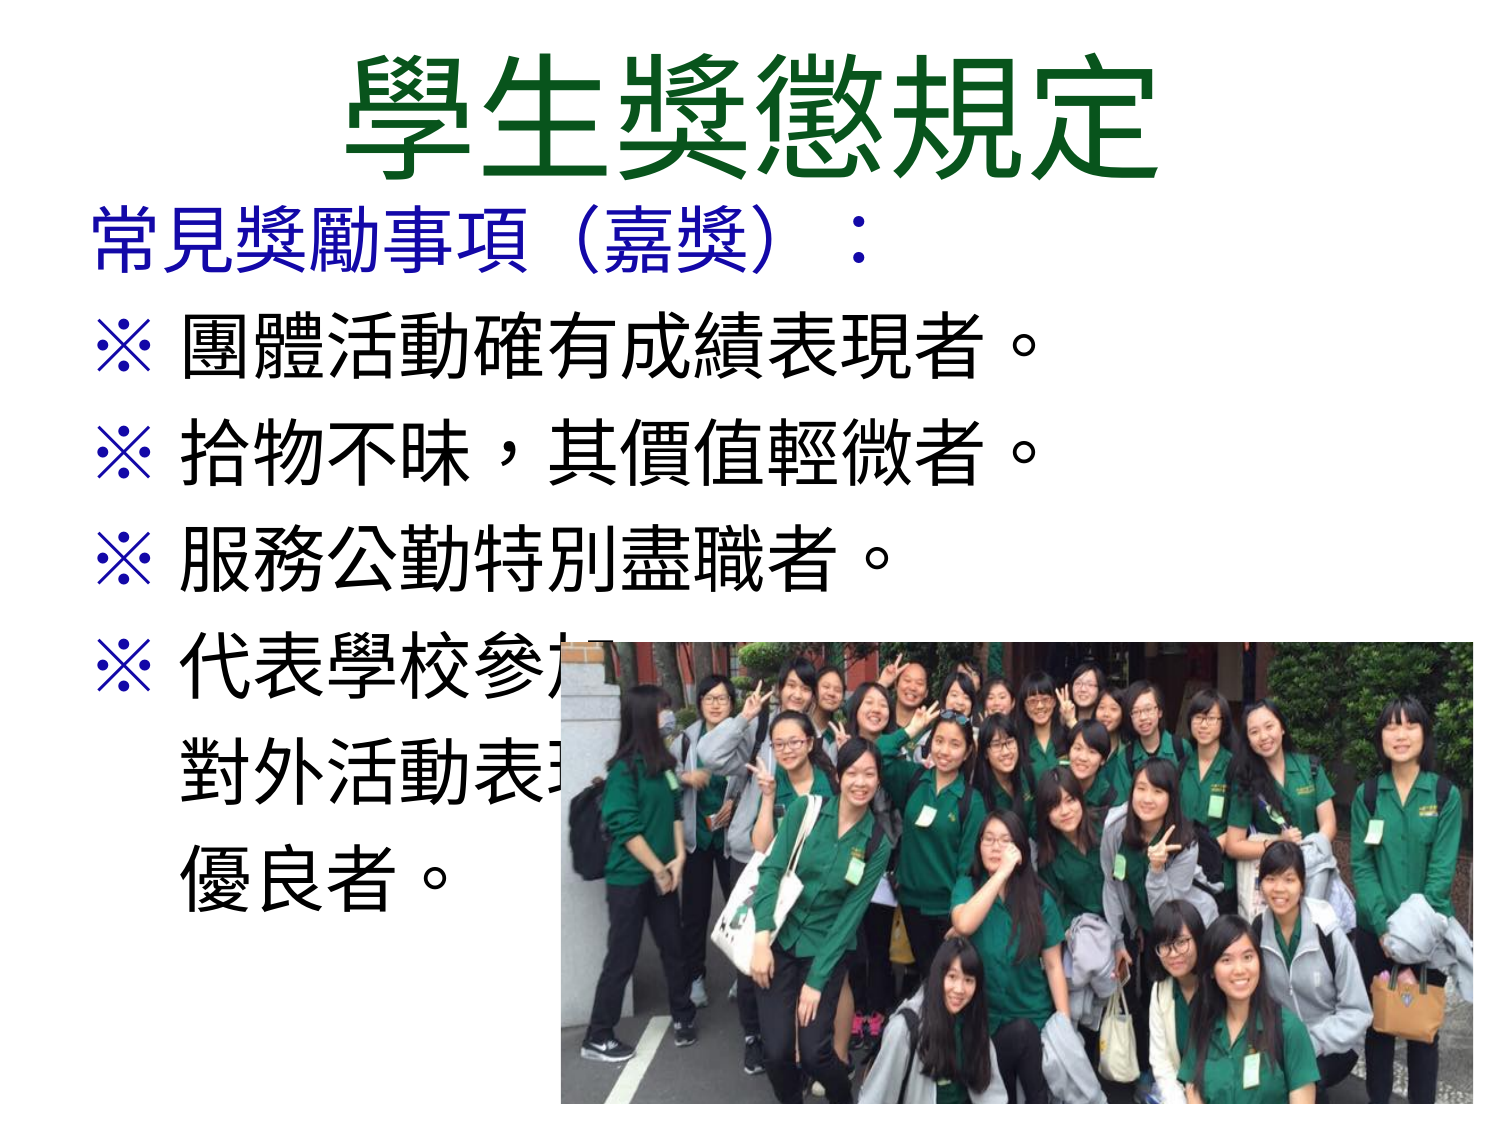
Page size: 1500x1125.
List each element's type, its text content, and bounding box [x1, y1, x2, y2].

list 常見獎勵事項（嘉獎）： ※團體活動確有成績表現者。 ※拾物不昧，其價值輕微者。 ※服務公勤特別盡職者。 ※代表學校參加 對外活動表現 優良者。 [17, 186, 1426, 929]
picture [560, 642, 1474, 1104]
title 學生獎懲規定 [76, 20, 1427, 209]
